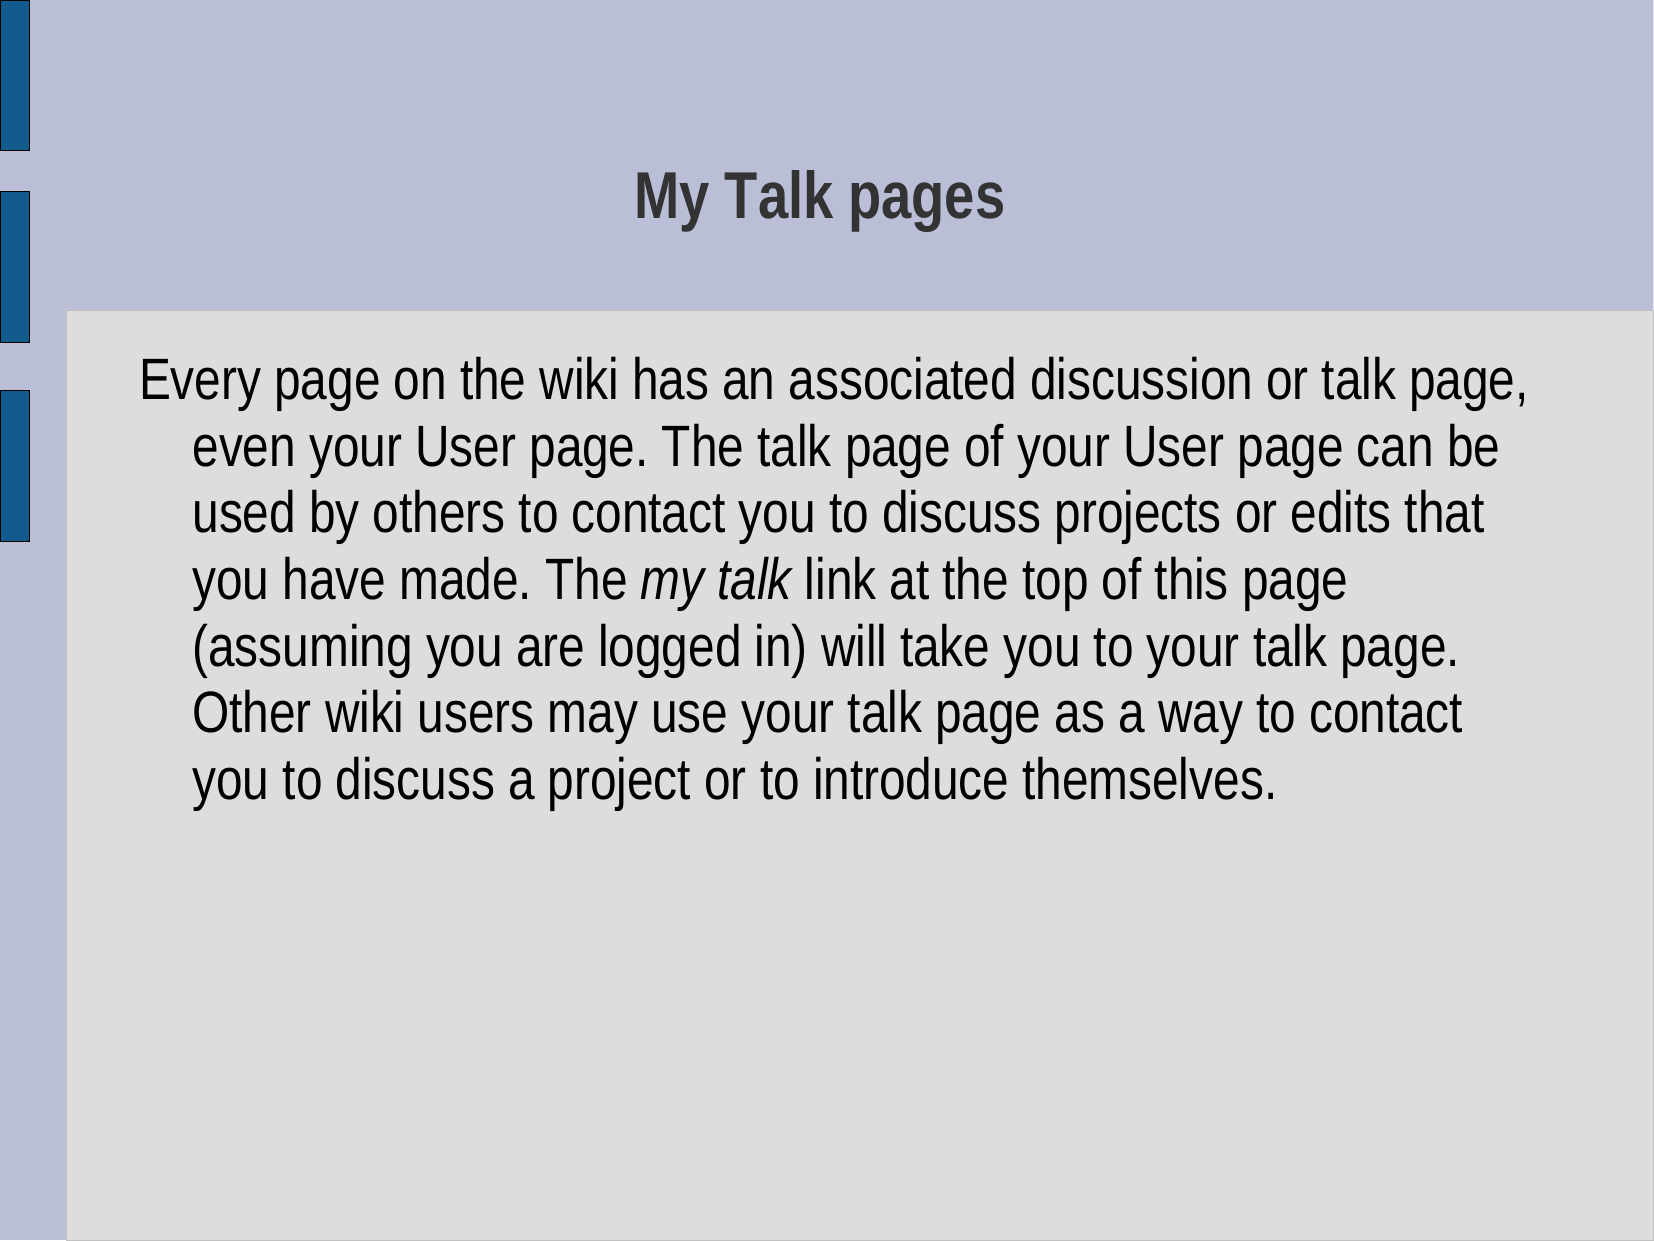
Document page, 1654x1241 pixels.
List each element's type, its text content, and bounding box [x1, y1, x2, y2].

list Every page on the wiki has an associated discussion or talk page, even your User page. The talk page of your User page can be used by others to contact you to discuss projects or edits that you have made. The my talk link at the top of this page (assuming you are logged in) will take you to your talk page. Other wiki users may use your talk page as a way to contact you to discuss a project or to introduce themselves. [121, 344, 1534, 1127]
title My Talk pages [121, 91, 1534, 299]
